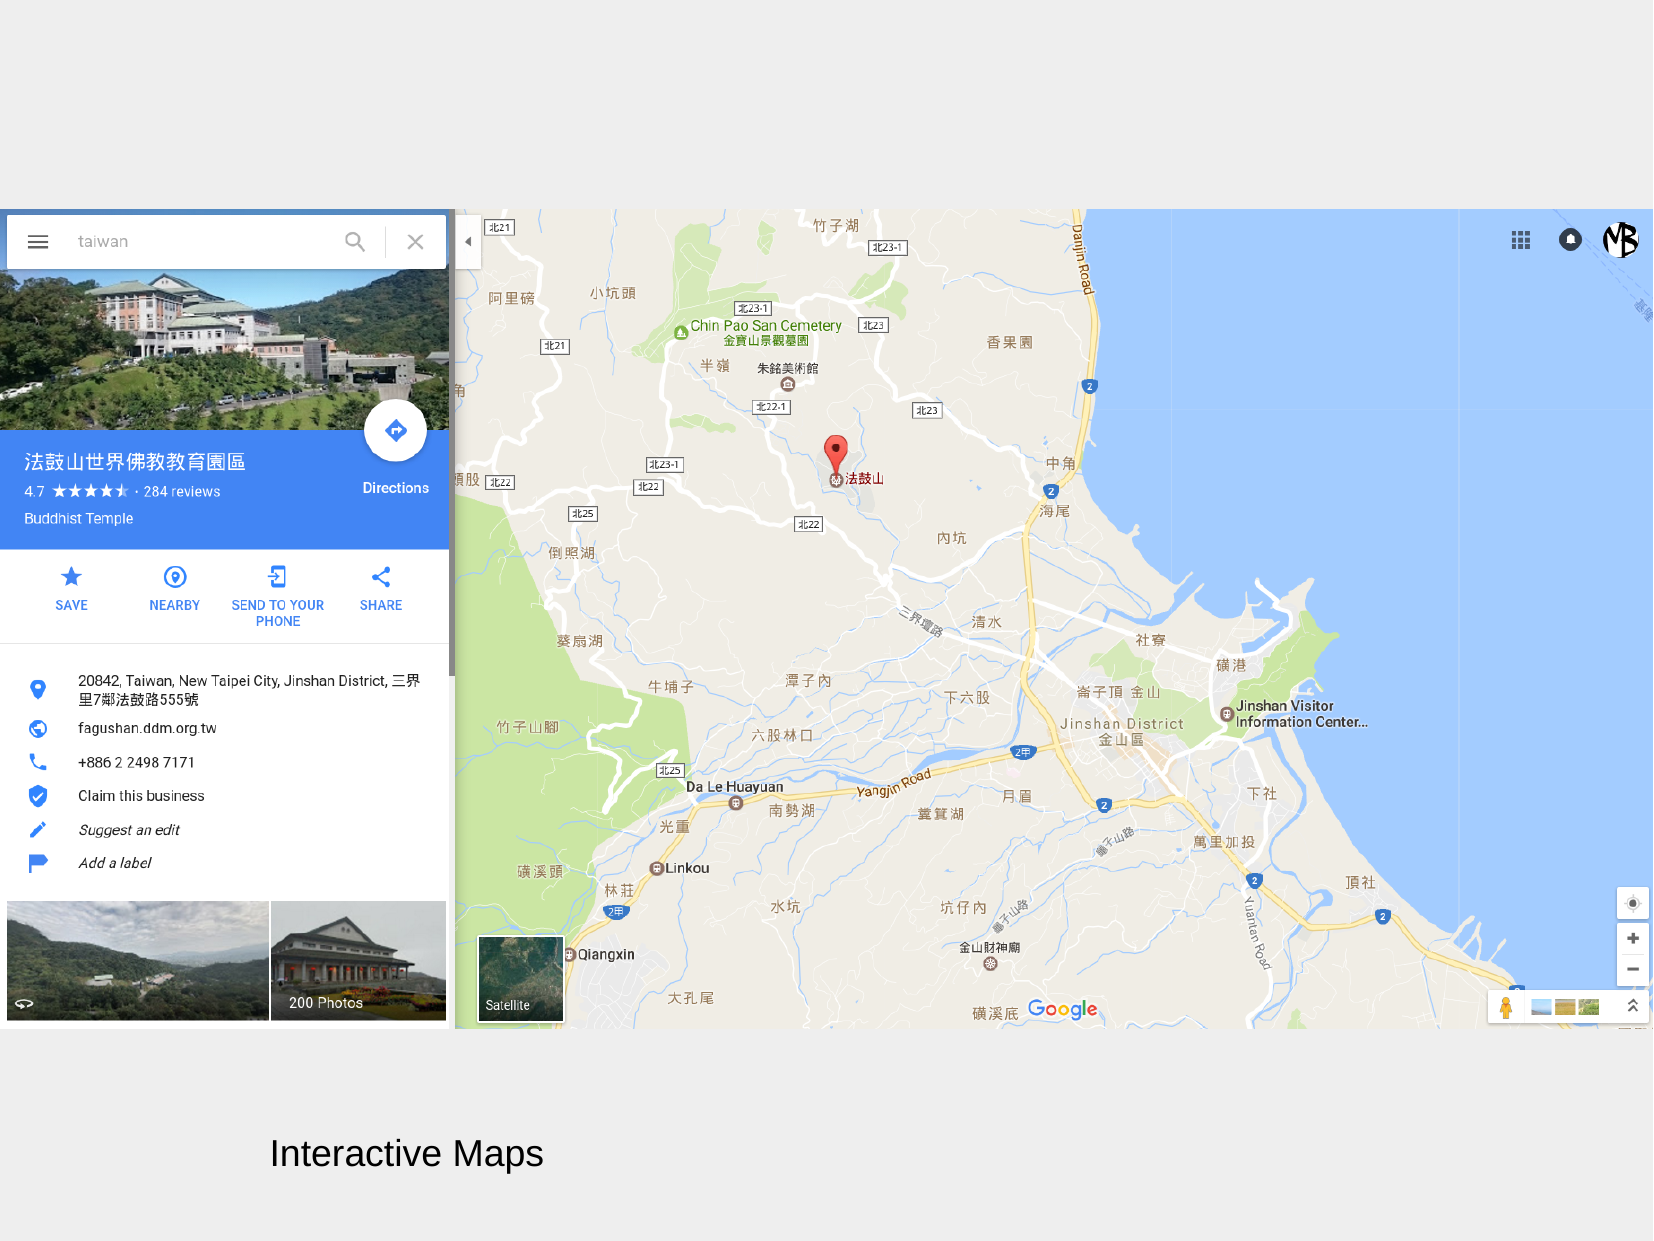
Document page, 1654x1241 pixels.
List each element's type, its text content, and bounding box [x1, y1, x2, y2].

text_box Interactive Maps [254, 1125, 1185, 1183]
picture [0, 209, 1653, 1029]
